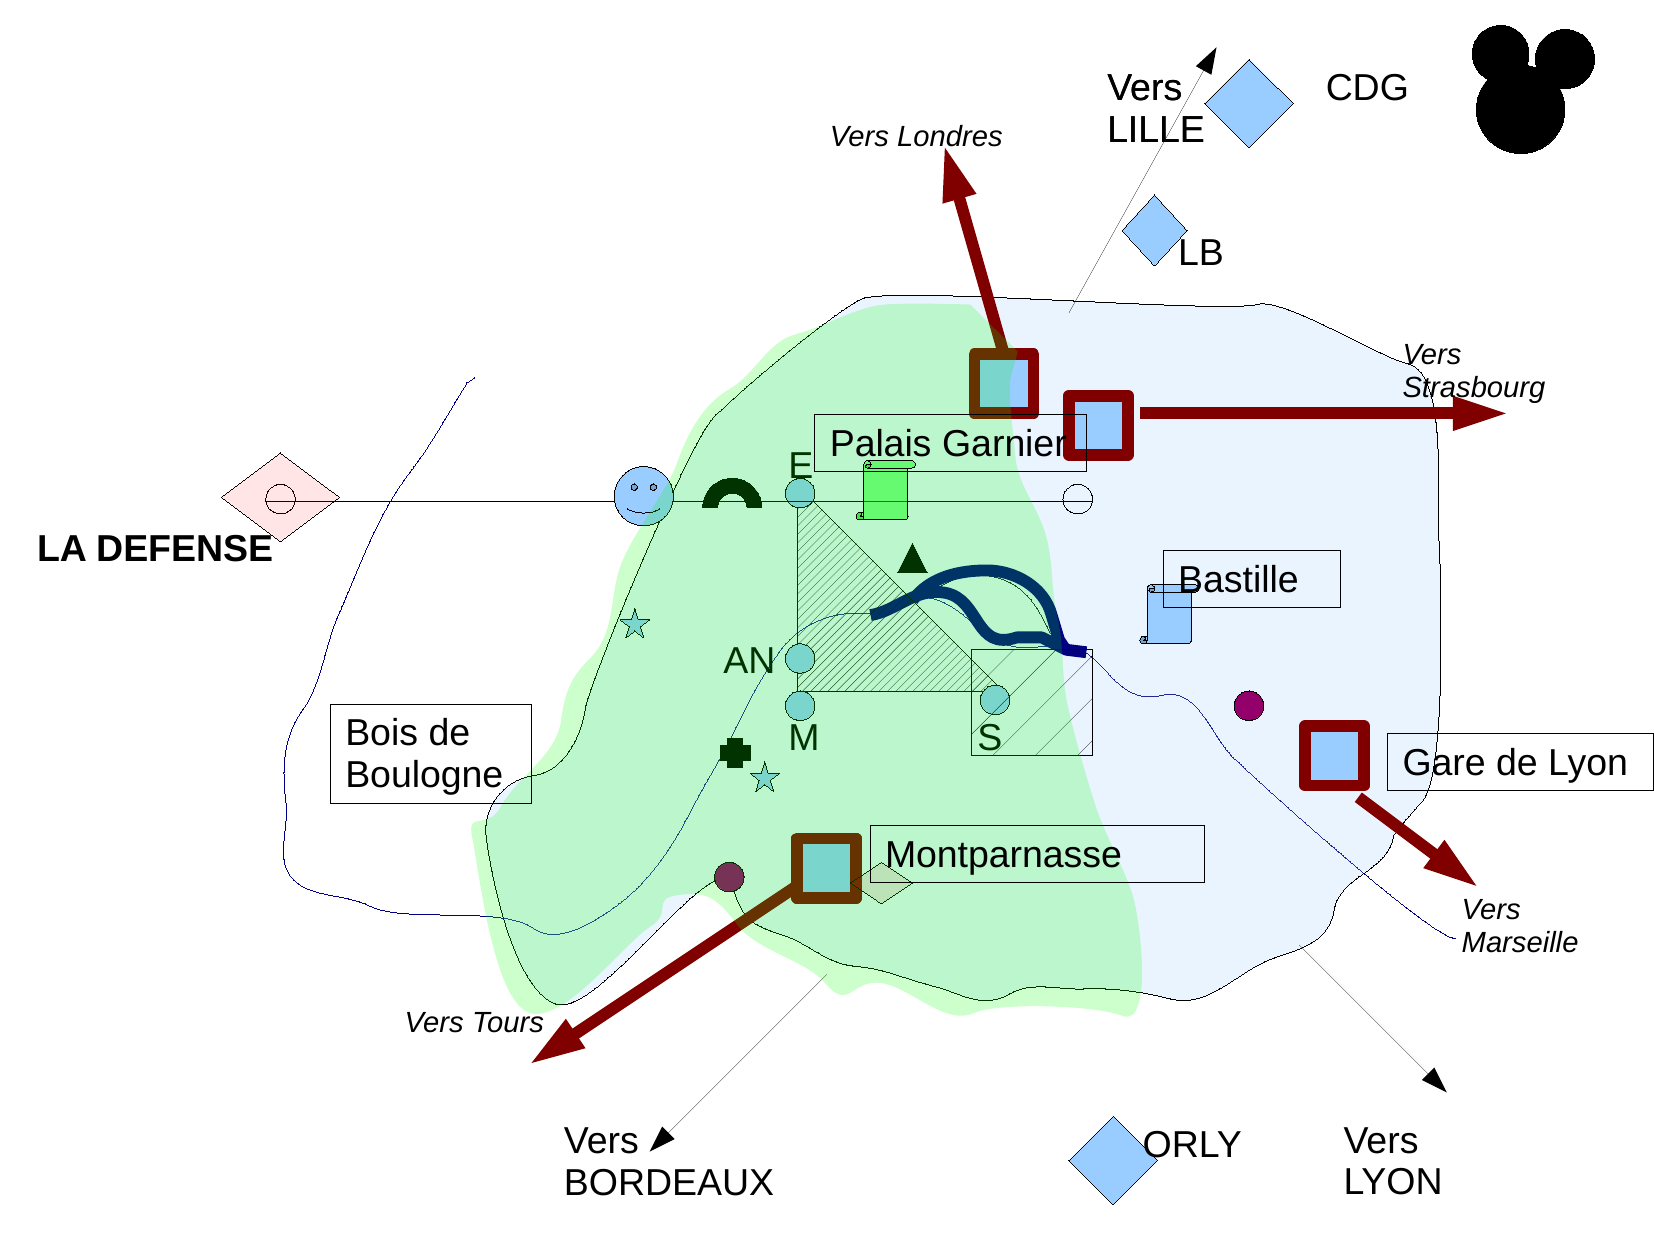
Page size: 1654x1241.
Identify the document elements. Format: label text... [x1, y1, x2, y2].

text_box [471, 295, 1441, 1017]
text_box [1068, 1116, 1144, 1205]
text_box Vers BORDEAUX [549, 1111, 827, 1211]
text_box ORLY [1127, 1116, 1335, 1174]
text_box LA DEFENSE [11, 519, 337, 578]
text_box Bastille [1163, 550, 1341, 608]
text_box Vers LYON [1328, 1111, 1536, 1211]
text_box [1472, 25, 1595, 154]
text_box Vers Marseille [1446, 885, 1654, 966]
text_box [1122, 194, 1182, 266]
text_box Bois de Boulogne [330, 704, 532, 804]
text_box [221, 452, 340, 542]
text_box Gare de Lyon [1387, 733, 1654, 791]
text_box Vers Londres [814, 112, 1022, 160]
text_box Montparnasse [870, 825, 1205, 883]
text_box LB [1163, 224, 1371, 282]
text_box S [1081, 708, 1170, 766]
text_box Vers Strasbourg [1387, 330, 1595, 411]
text_box Palais Garnier [814, 414, 1087, 472]
text_box Vers LILLE [1092, 59, 1300, 159]
text_box CDG [1311, 59, 1487, 116]
text_box Vers Tours [389, 998, 597, 1046]
